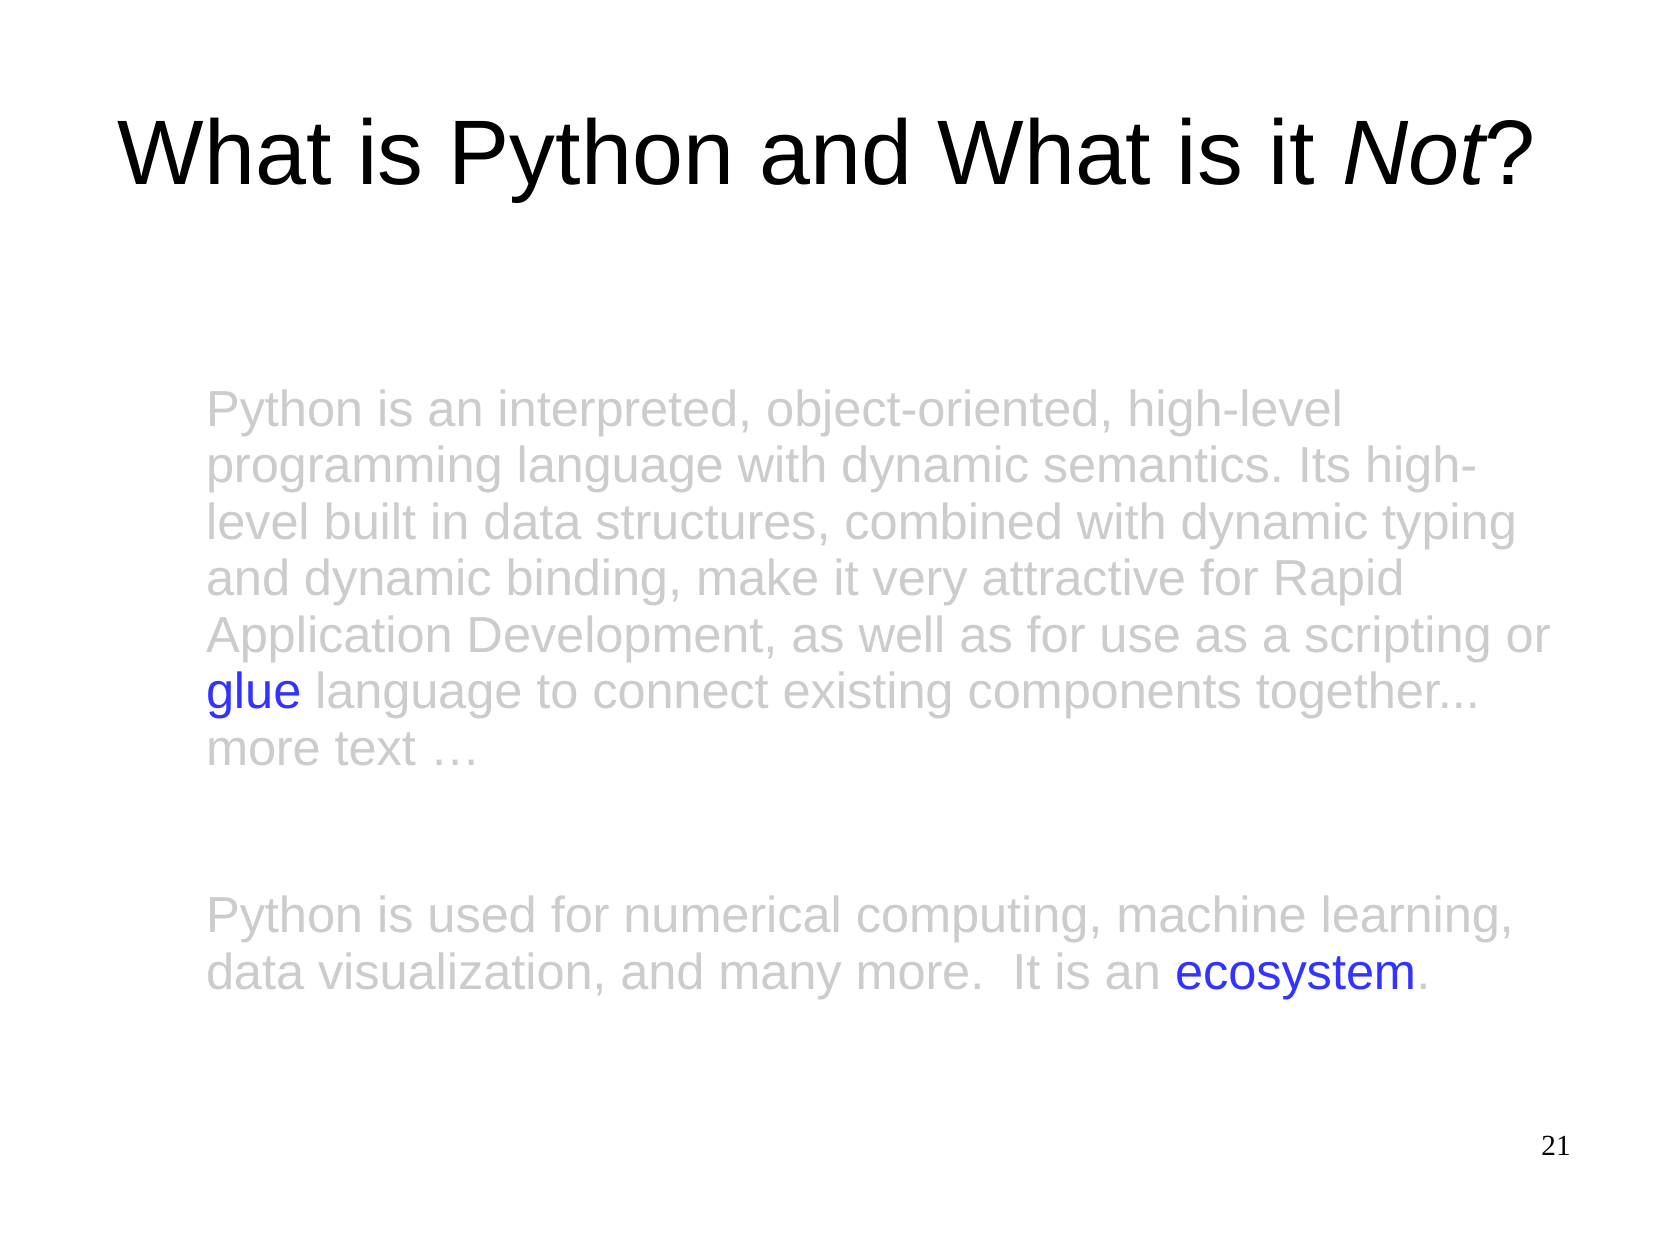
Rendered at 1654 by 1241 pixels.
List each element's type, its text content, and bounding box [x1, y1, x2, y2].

list Python is an interpreted, object-oriented, high-level programming language with dynamic semantics. Its high-level built in data structures, combined with dynamic typing and dynamic binding, make it very attractive for Rapid Application Development, as well as for use as a scripting or glue language to connect existing components together... more text … Python is used for numerical computing, machine learning, data visualization, and many more. It is an ecosystem. [82, 290, 1571, 1010]
title What is Python and What is it Not? [82, 49, 1571, 257]
